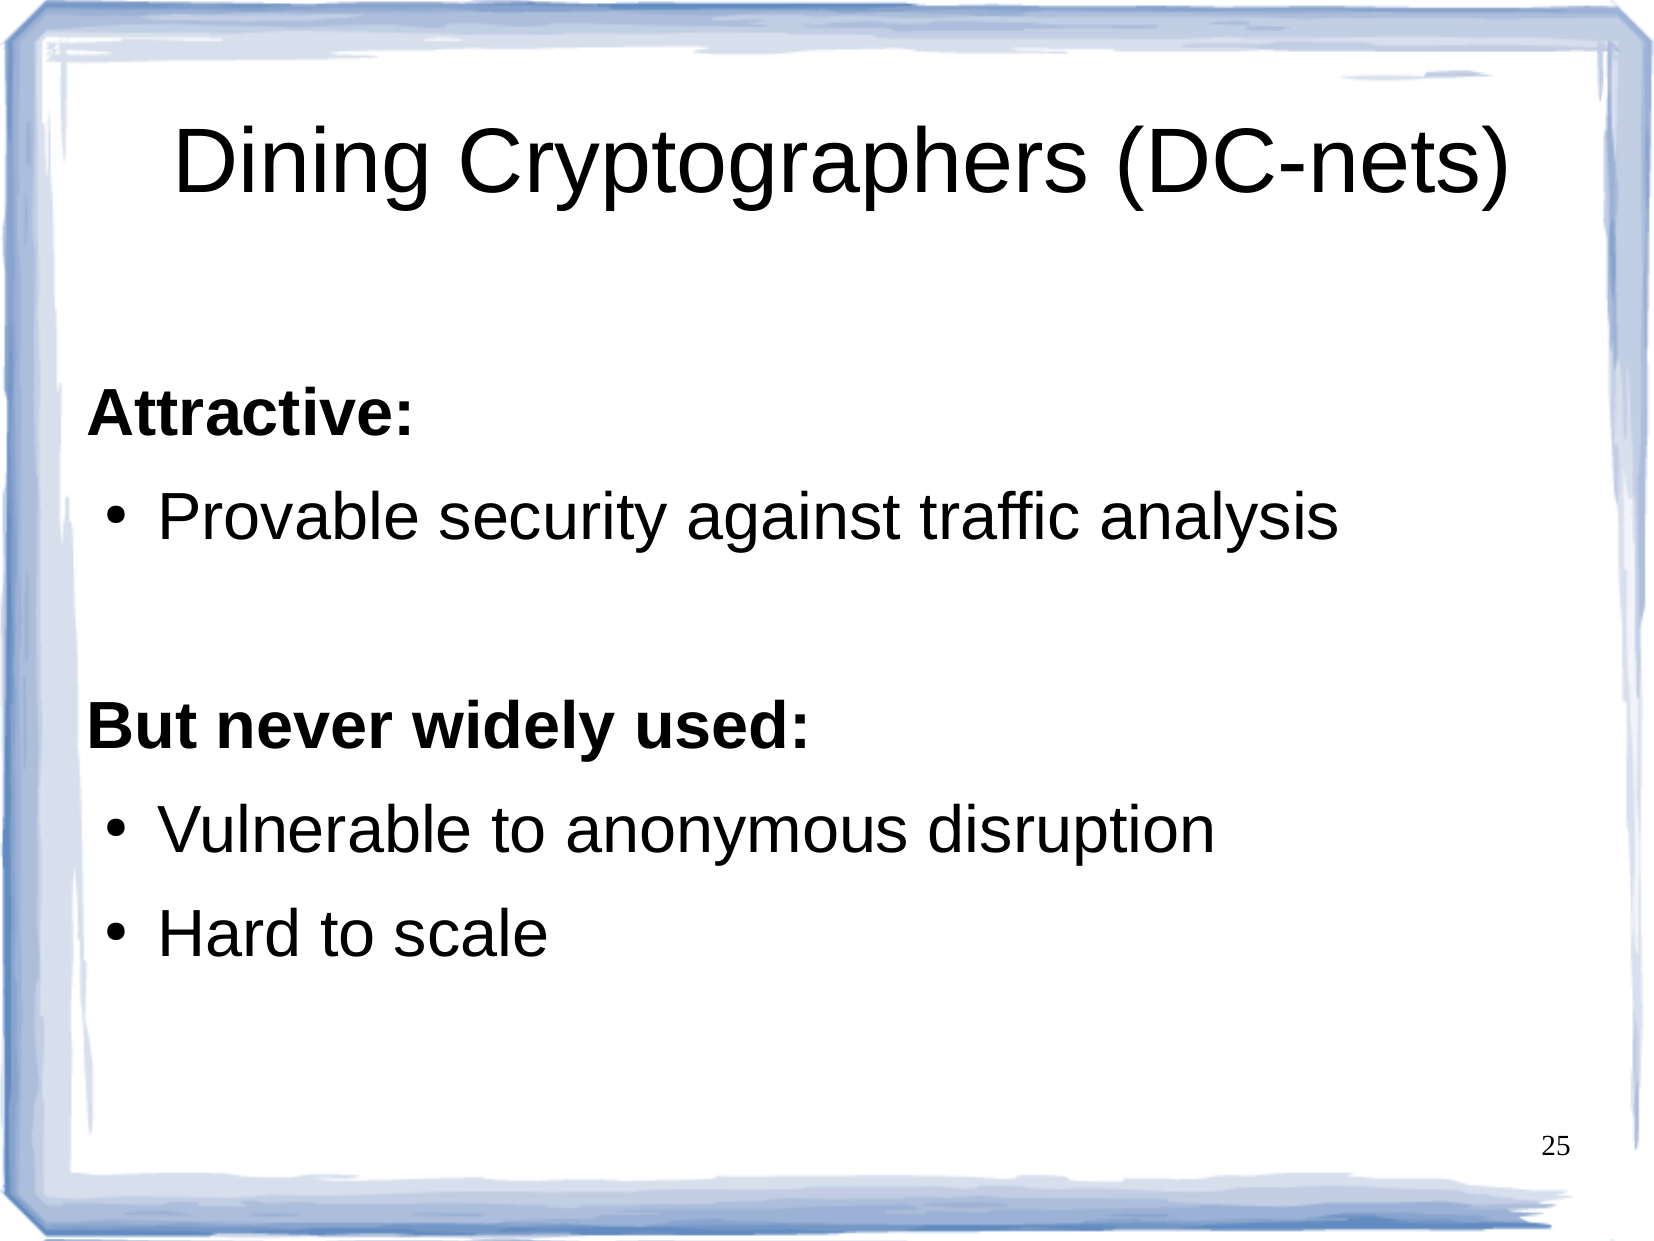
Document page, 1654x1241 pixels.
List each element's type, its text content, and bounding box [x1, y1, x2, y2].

title Dining Cryptographers (DC-nets) [82, 56, 1572, 249]
list Attractive: Provable security against traffic analysis But never widely used: Vulnerable to anonymous disruption Hard to scale [86, 375, 1576, 970]
picture [0, 0, 1654, 1241]
